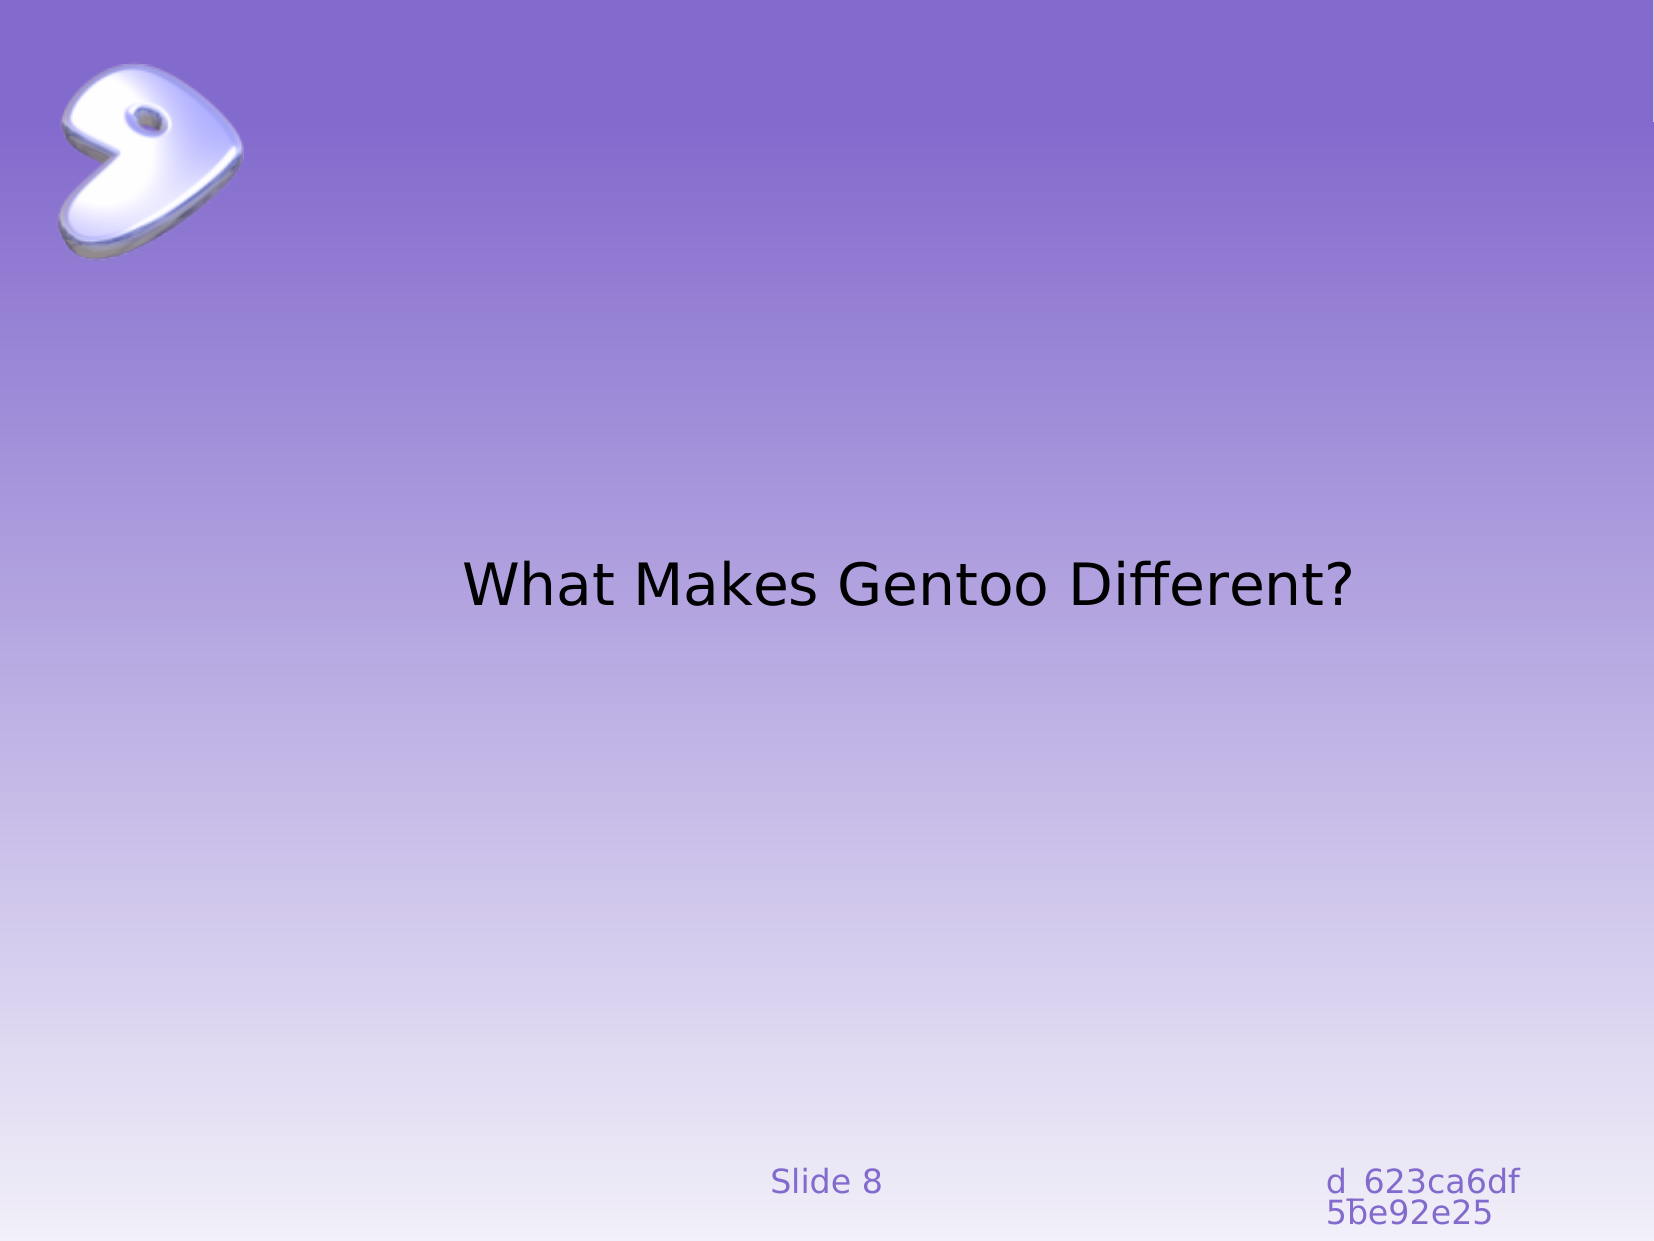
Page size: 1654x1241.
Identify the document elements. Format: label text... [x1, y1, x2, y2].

picture [49, 61, 248, 266]
subtitle What Makes Gentoo Different? [288, 44, 1531, 1127]
